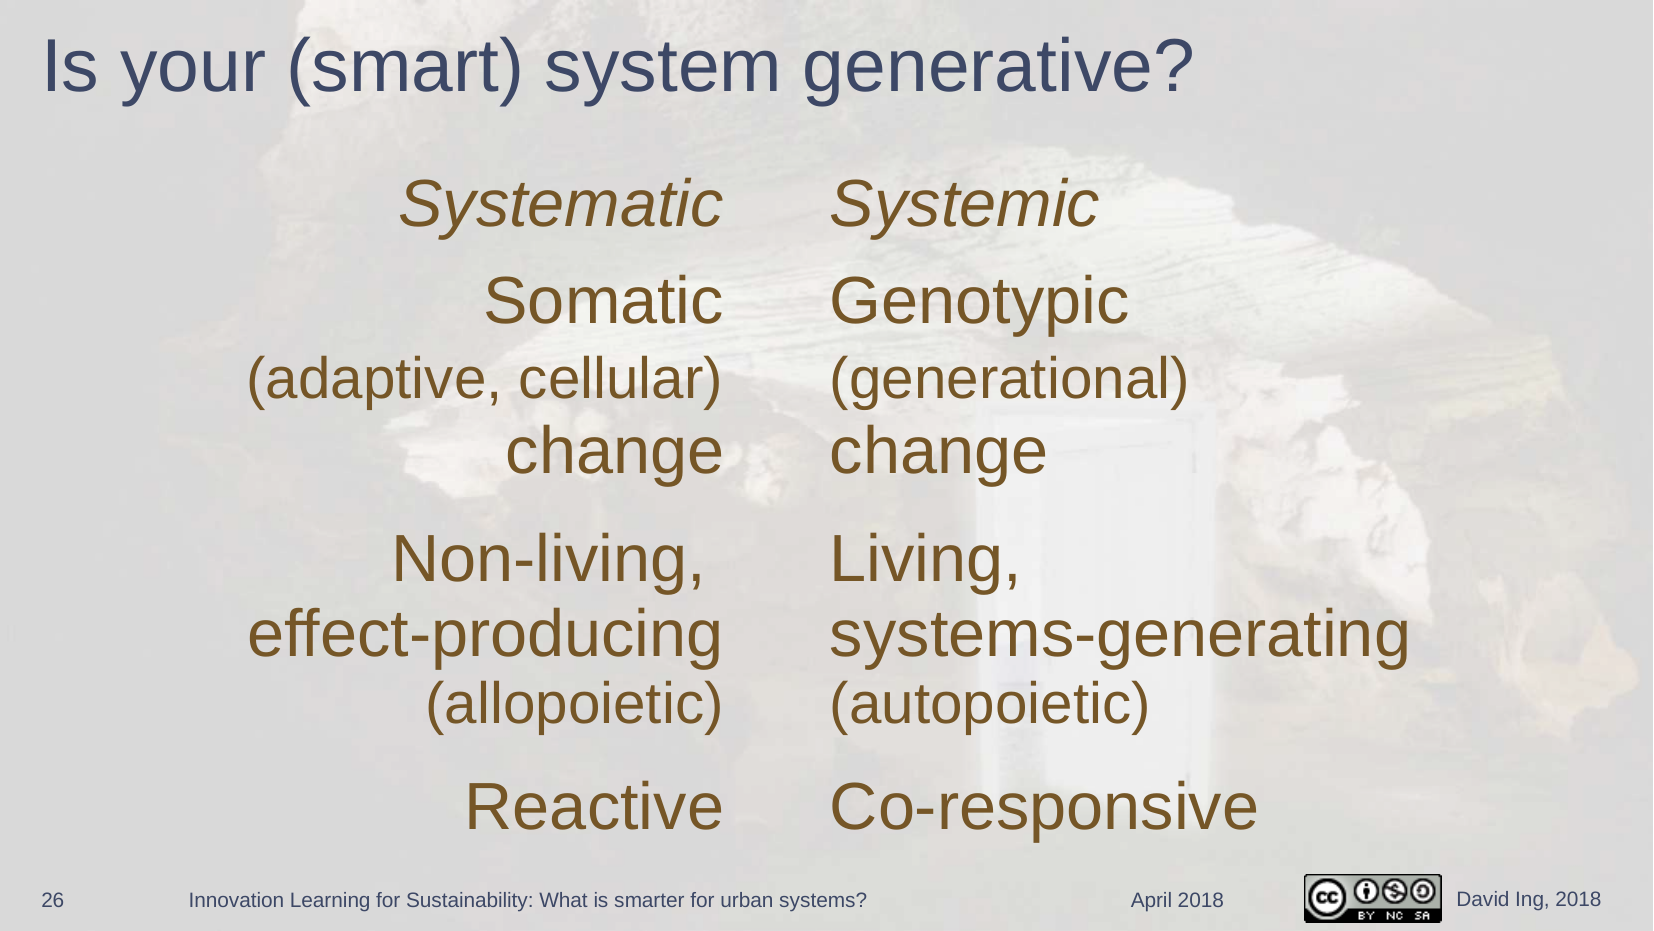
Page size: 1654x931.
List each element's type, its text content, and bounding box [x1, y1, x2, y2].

table_cell [739, 255, 815, 514]
table_header Systematic [34, 158, 739, 255]
table_header [739, 158, 815, 255]
text_box Value-elevating co-creation Providers and customer mutually experience, and then improve [0, 0, 1653, 931]
table_cell Somatic (adaptive, cellular) change [34, 255, 739, 514]
table_cell Co-responsive [815, 761, 1593, 859]
table_cell Reactive [34, 761, 739, 859]
picture [1304, 874, 1442, 923]
table_header Systemic [815, 158, 1593, 255]
table_cell Genotypic (generational) change [815, 255, 1593, 514]
table_cell [739, 514, 815, 761]
table_cell Living, systems-generating (autopoietic) [815, 514, 1593, 761]
title Is your (smart) system generative? [41, 30, 1613, 126]
table_cell Non-living, effect-producing (allopoietic) [34, 514, 739, 761]
table_cell [739, 761, 815, 859]
